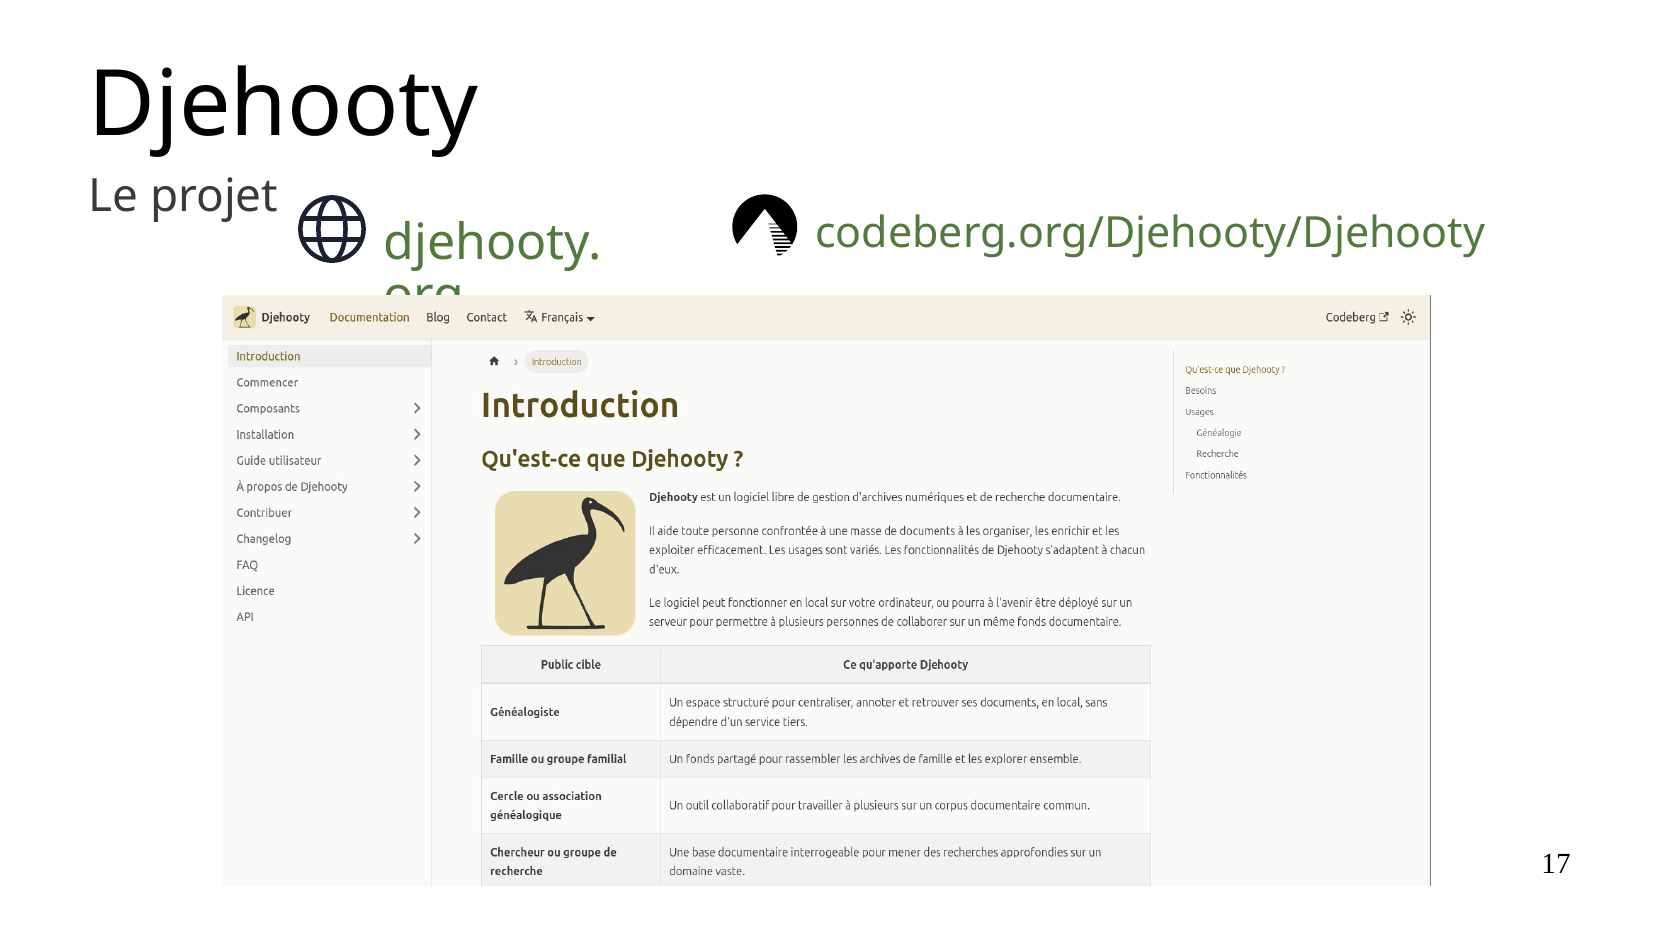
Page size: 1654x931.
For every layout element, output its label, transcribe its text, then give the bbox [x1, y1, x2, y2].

text_box djehooty.org [368, 198, 638, 264]
title Djehooty Le projet [88, 37, 1577, 193]
picture [295, 192, 369, 266]
picture [222, 295, 1431, 886]
picture [732, 192, 798, 258]
list codeberg.org/Djehooty/Djehooty [814, 200, 1506, 260]
